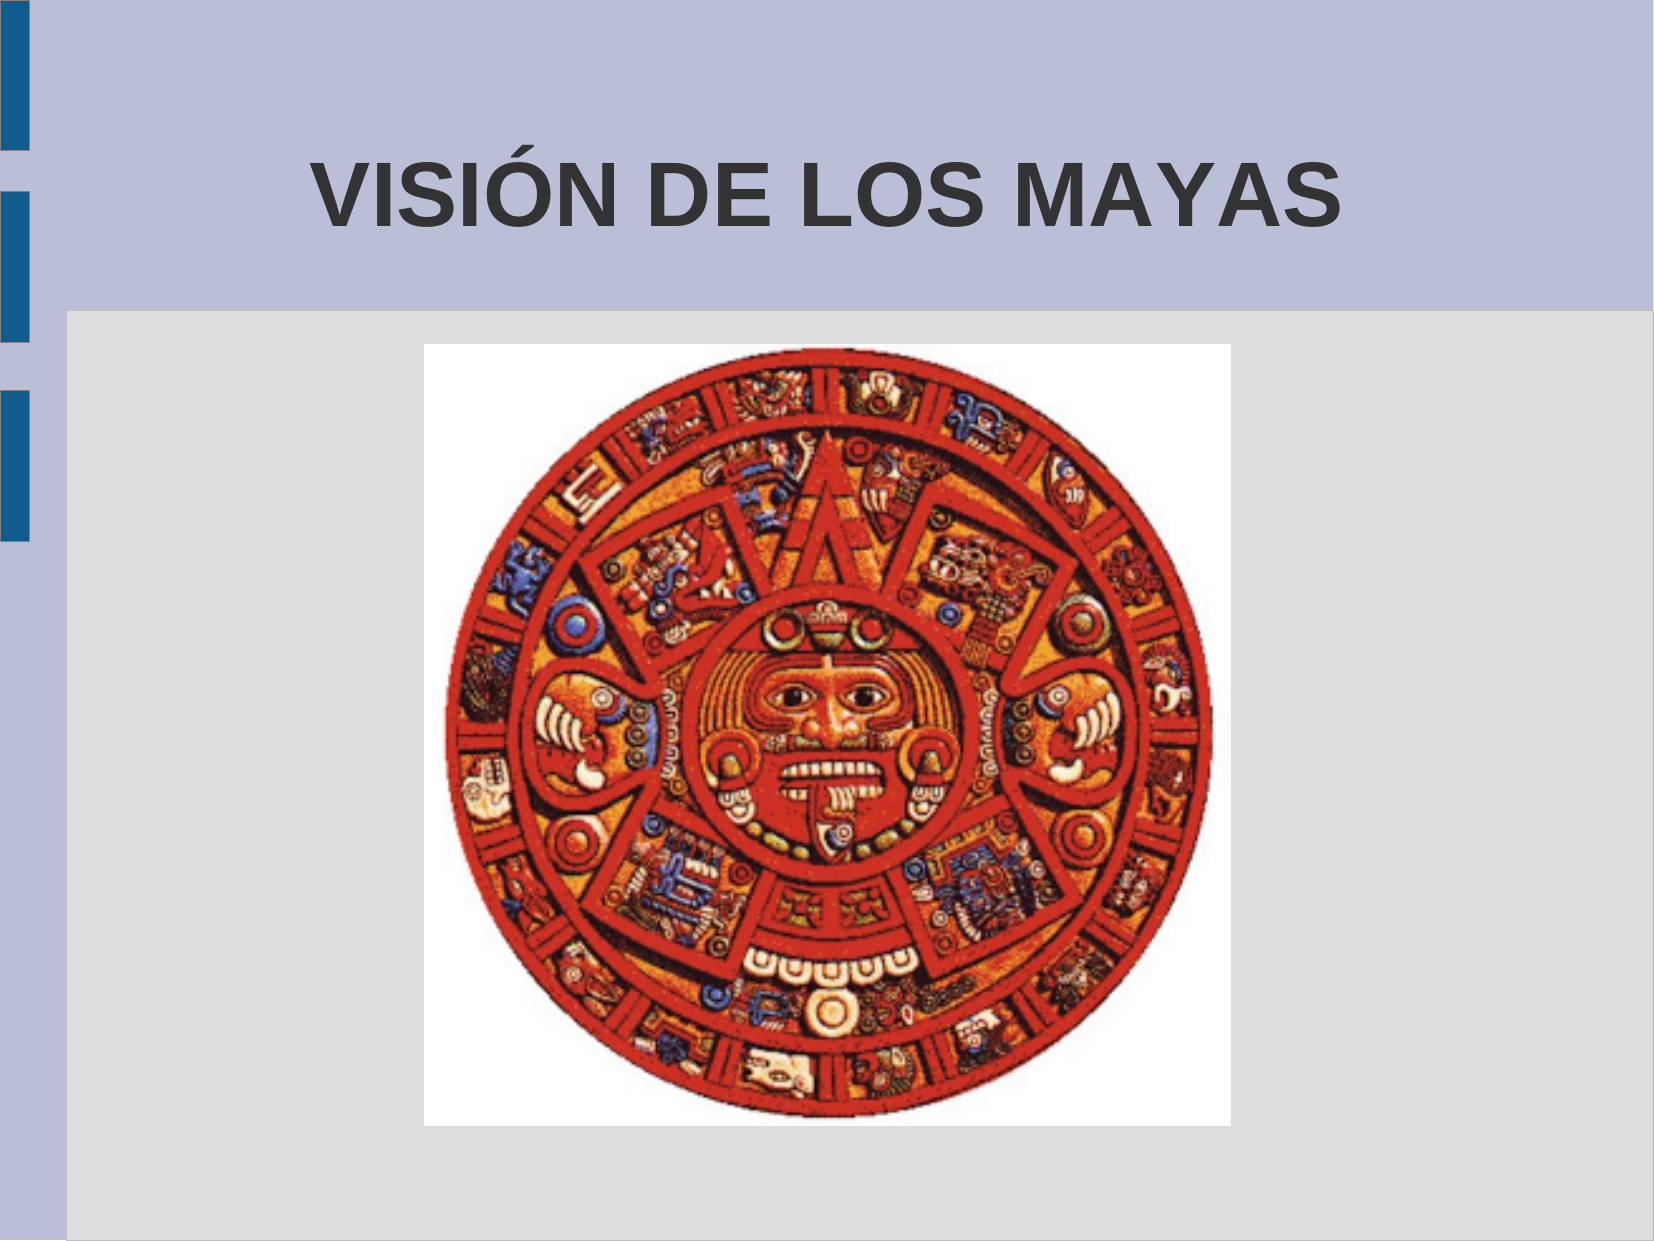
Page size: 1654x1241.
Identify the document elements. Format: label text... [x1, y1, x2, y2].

title VISIÓN DE LOS MAYAS [121, 91, 1534, 299]
picture [424, 344, 1231, 1126]
